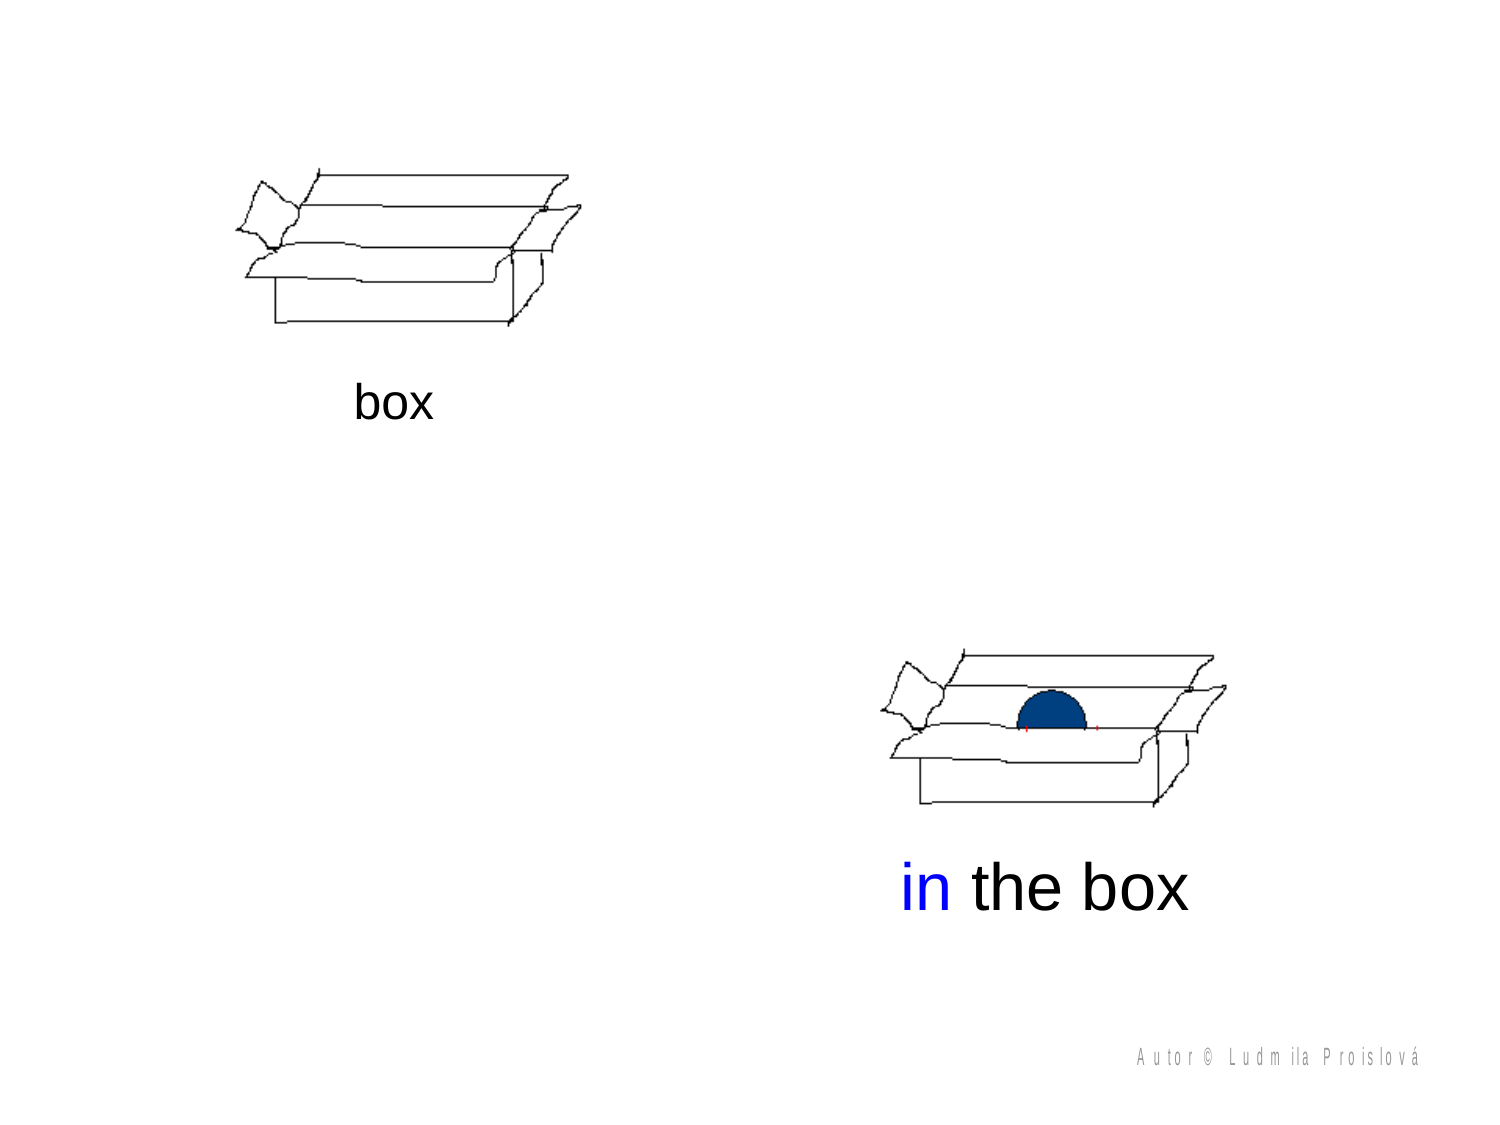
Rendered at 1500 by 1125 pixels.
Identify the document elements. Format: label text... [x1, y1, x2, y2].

picture [868, 597, 1244, 844]
picture [1122, 1033, 1443, 1081]
text_box box [325, 361, 450, 438]
title in the box [749, 822, 1341, 953]
picture [206, 137, 605, 360]
